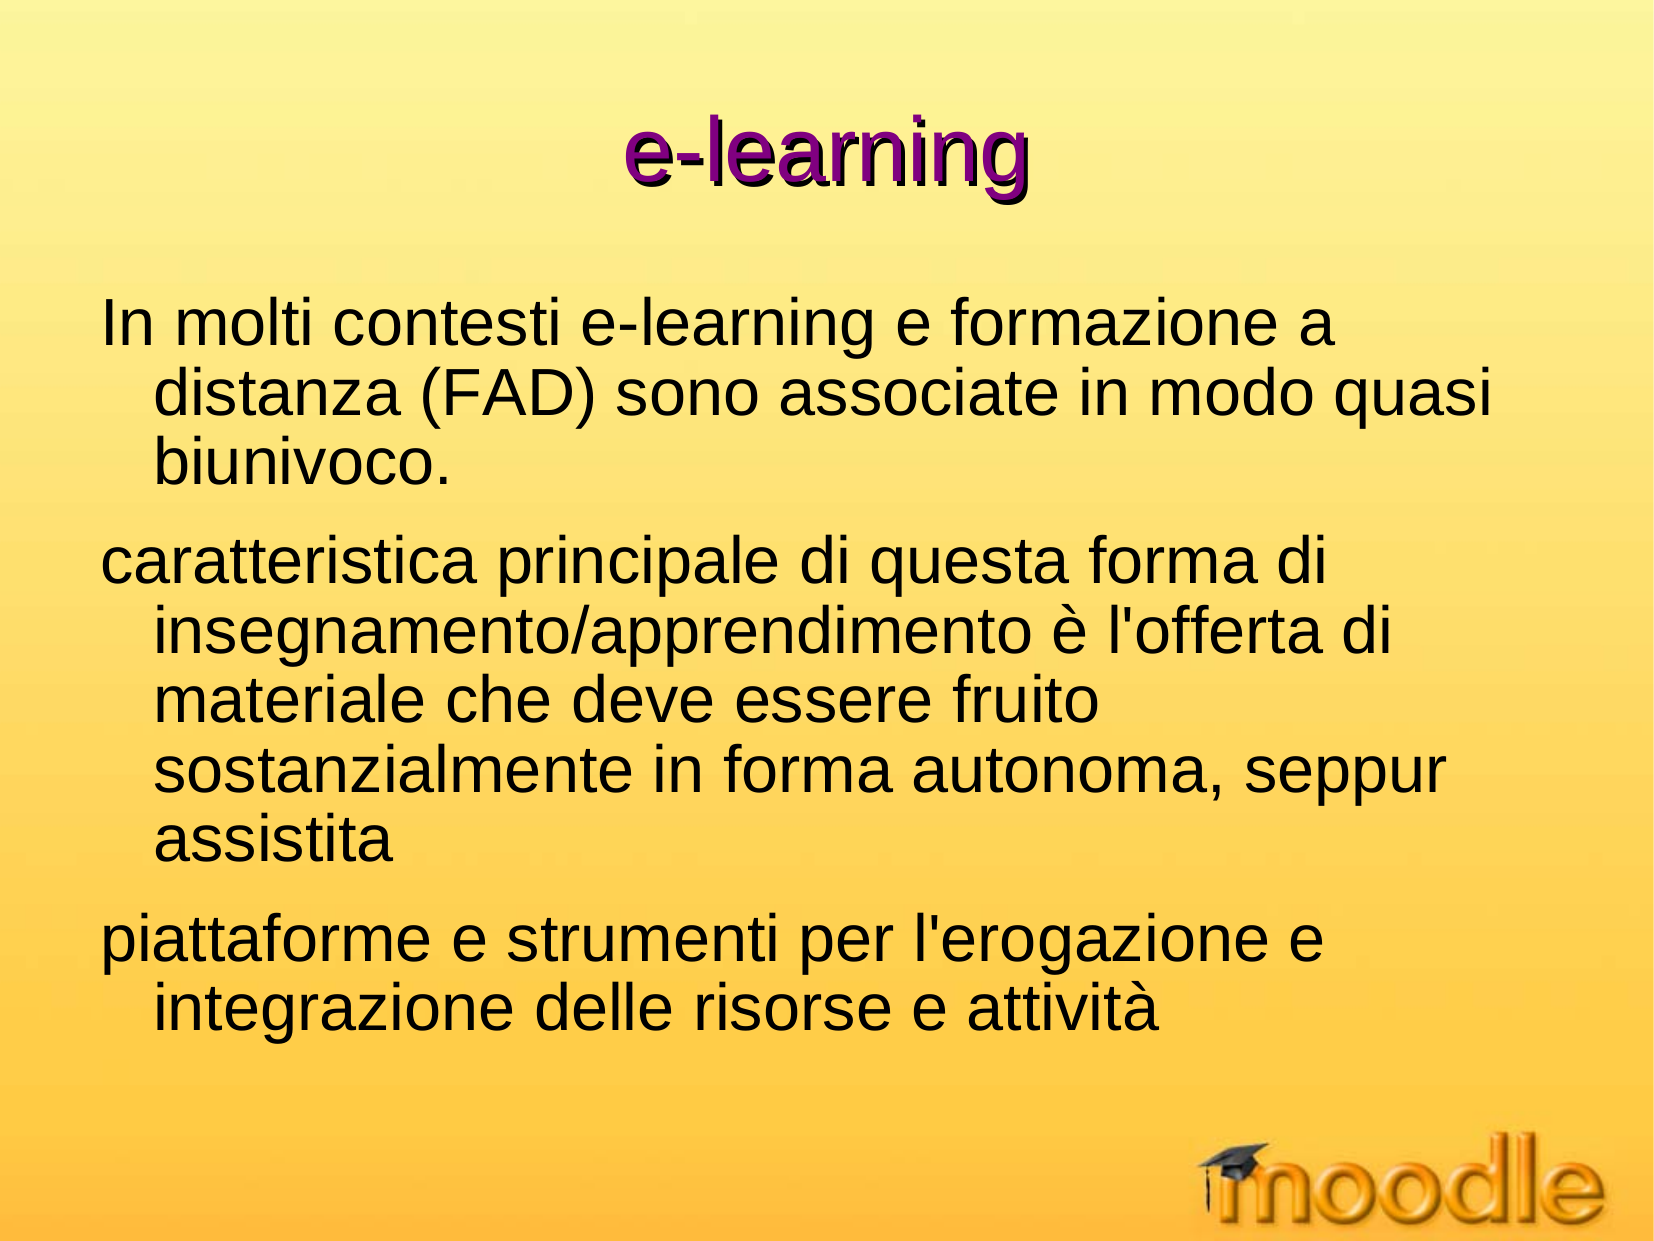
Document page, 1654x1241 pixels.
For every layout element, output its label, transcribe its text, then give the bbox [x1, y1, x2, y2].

list In molti contesti e-learning e formazione a distanza (FAD) sono associate in modo quasi biunivoco. caratteristica principale di questa forma di insegnamento/apprendimento è l'offerta di materiale che deve essere fruito sostanzialmente in forma autonoma, seppur assistita piattaforme e strumenti per l'erogazione e integrazione delle risorse e attività [82, 290, 1571, 1124]
title e-learning [82, 101, 1571, 205]
picture [0, 0, 1654, 1241]
